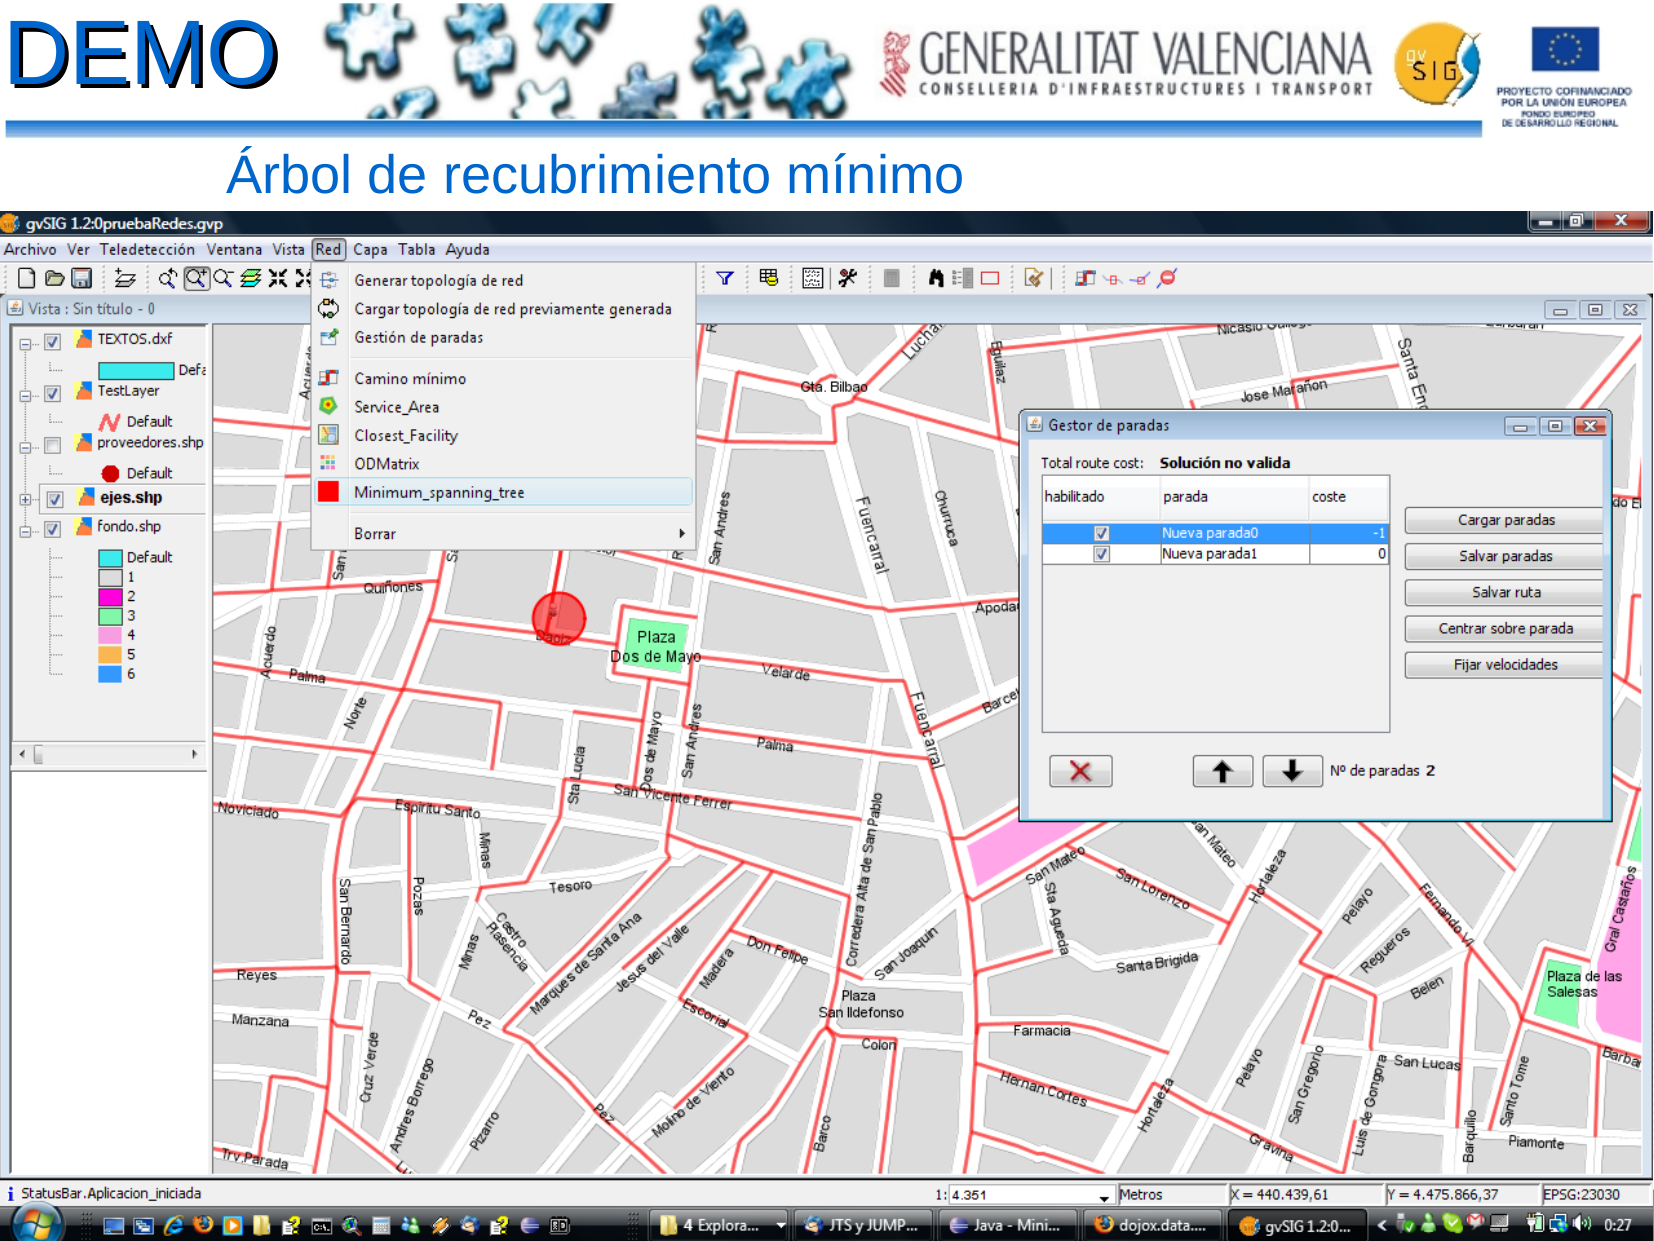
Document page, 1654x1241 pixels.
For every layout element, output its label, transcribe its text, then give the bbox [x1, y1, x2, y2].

picture [0, 2, 1654, 1241]
list Árbol de recubrimiento mínimo [208, 144, 1477, 207]
title DEMO [3, 0, 443, 106]
